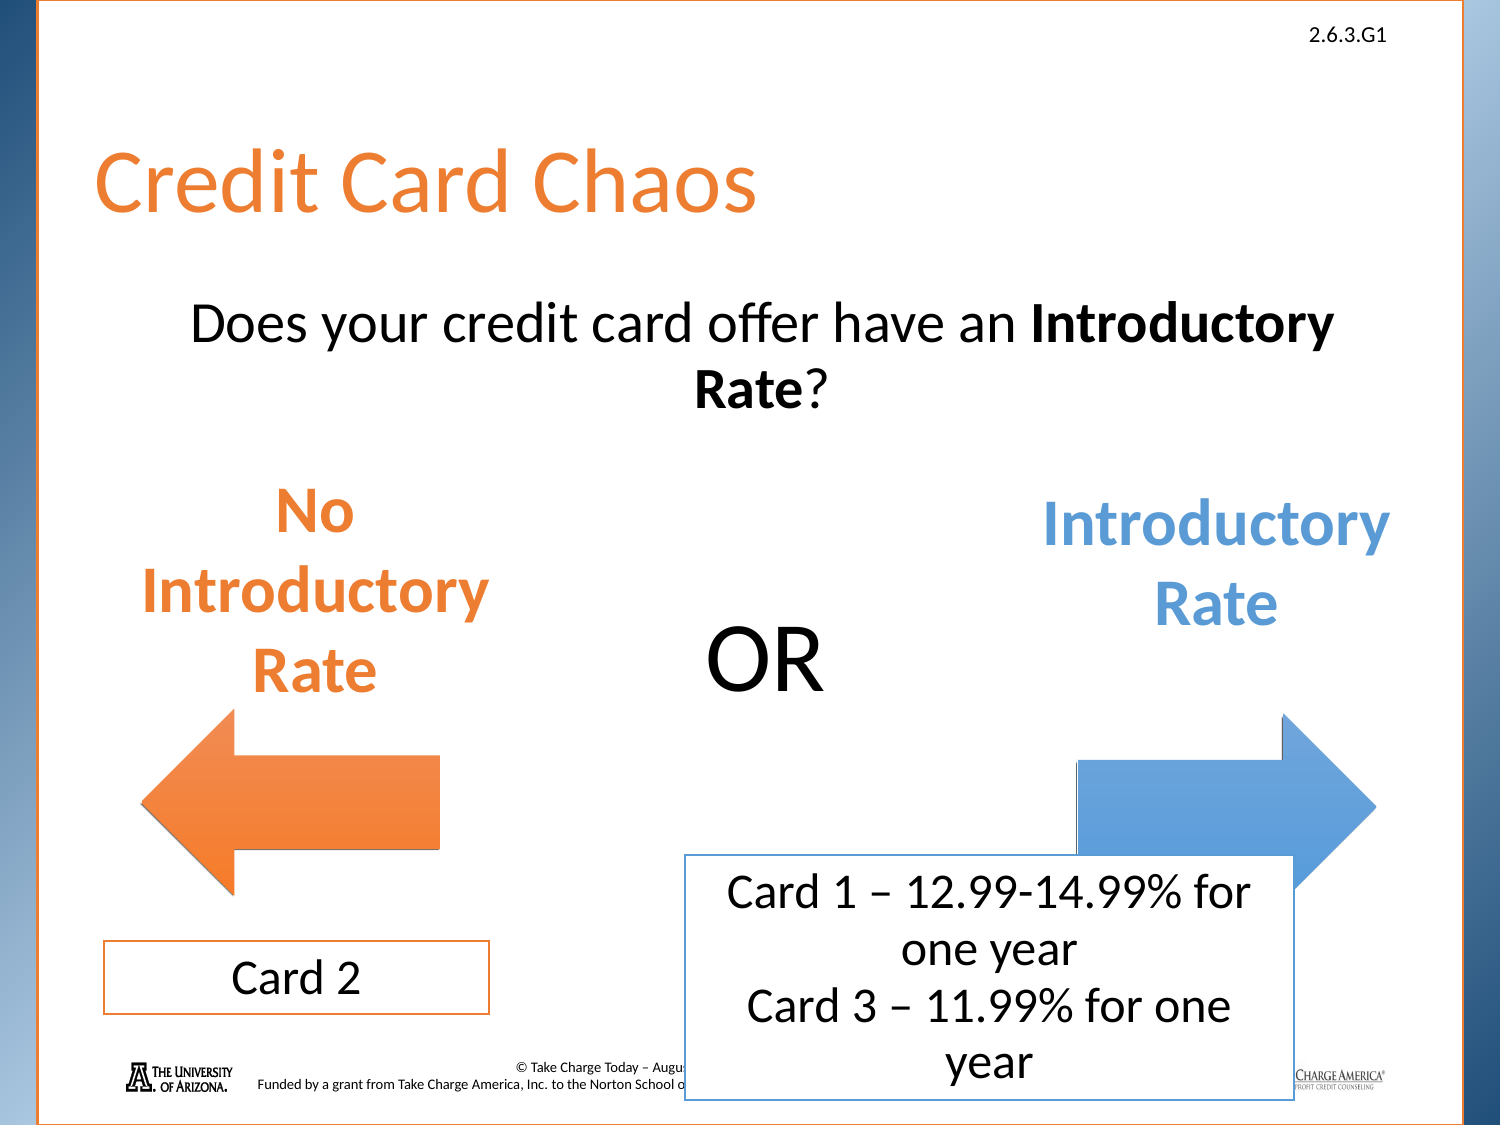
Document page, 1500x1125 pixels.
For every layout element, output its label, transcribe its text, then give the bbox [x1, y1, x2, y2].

list Does your credit card offer have an Introductory Rate? [137, 279, 1388, 1013]
text_box Introductory Rate [1005, 471, 1429, 708]
text_box Card 1 – 12.99-14.99% for one year Card 3 – 11.99% for one year [684, 854, 1295, 1101]
text_box [140, 708, 441, 897]
text_box Card 2 [104, 941, 489, 1014]
text_box No Introductory Rate [103, 458, 529, 771]
title Credit Card Chaos [74, 12, 1388, 242]
text_box OR [646, 583, 885, 734]
text_box [1076, 713, 1377, 889]
